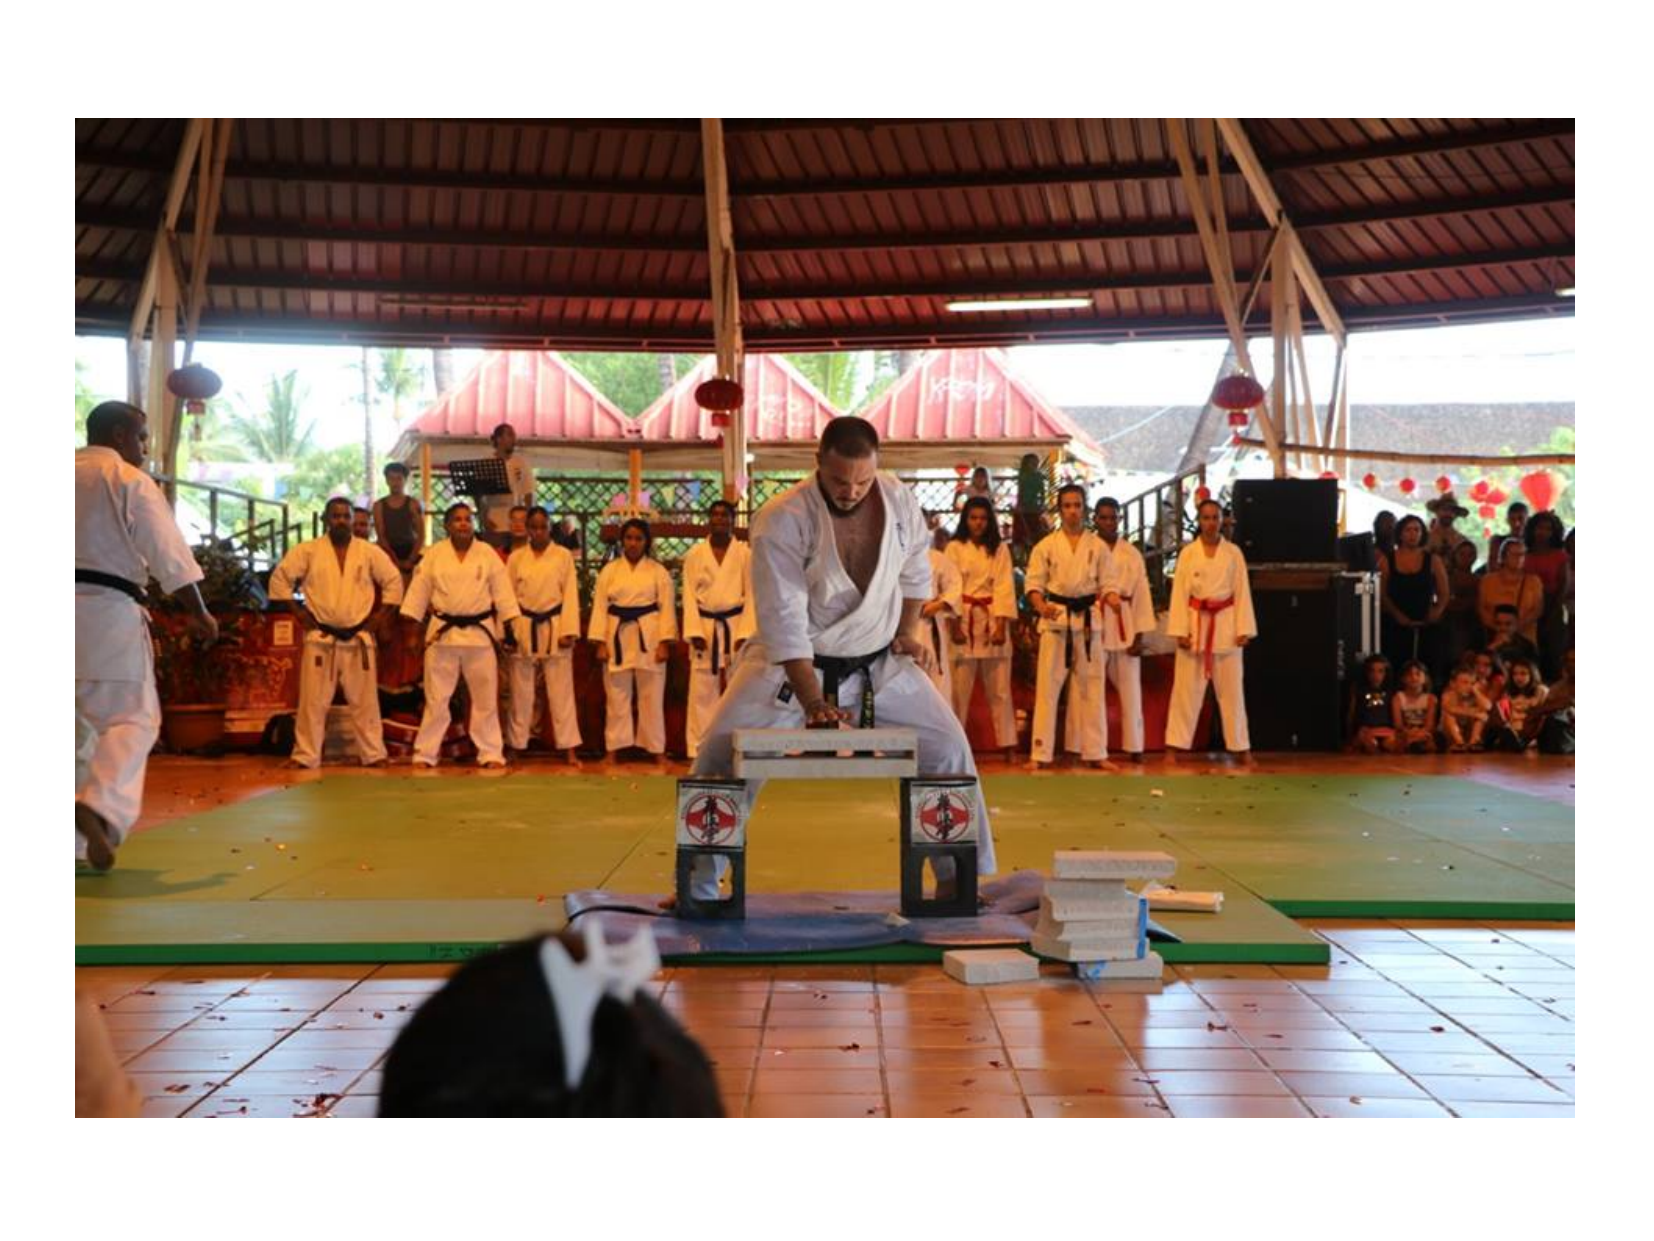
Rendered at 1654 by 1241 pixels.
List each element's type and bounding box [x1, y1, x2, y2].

picture [75, 118, 1575, 1118]
